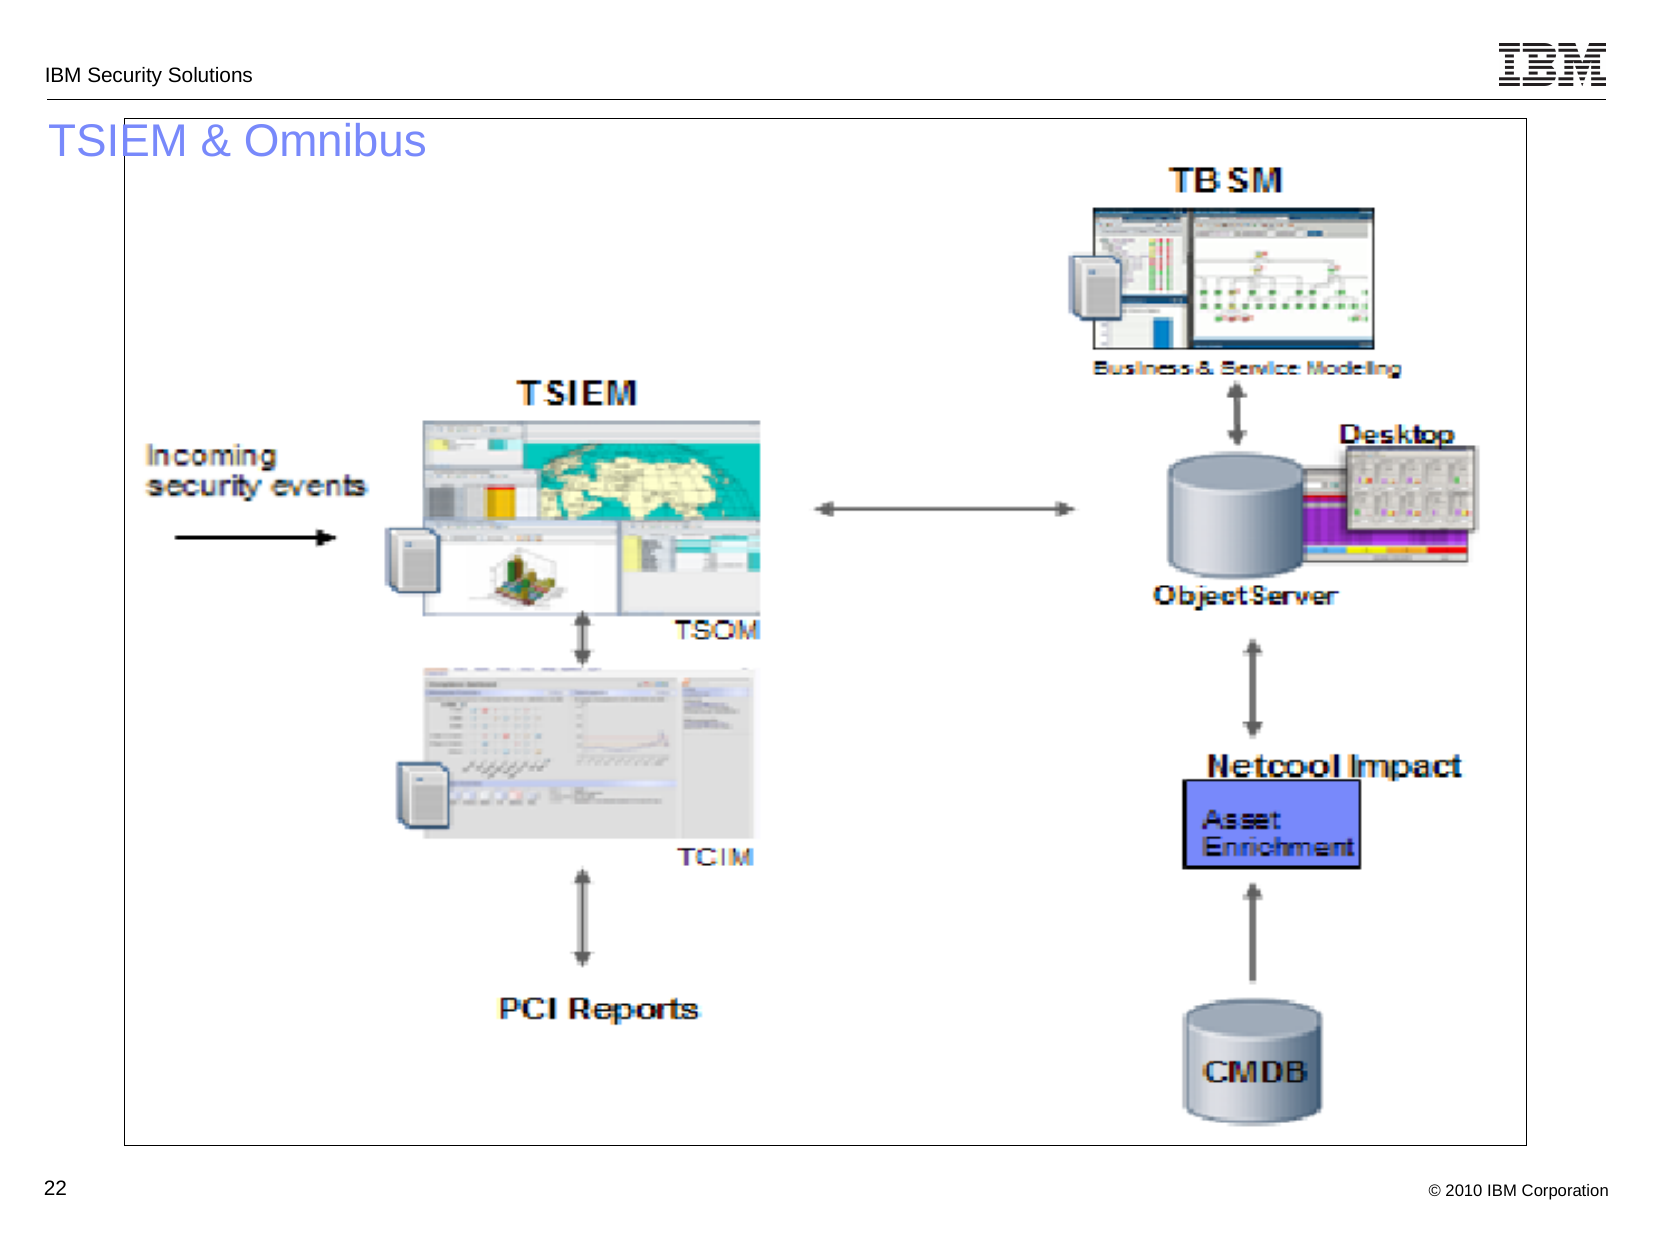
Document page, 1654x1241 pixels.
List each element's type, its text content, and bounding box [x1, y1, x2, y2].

title TSIEM & Omnibus [33, 107, 1604, 239]
picture [124, 239, 1527, 1146]
picture [1499, 43, 1606, 86]
